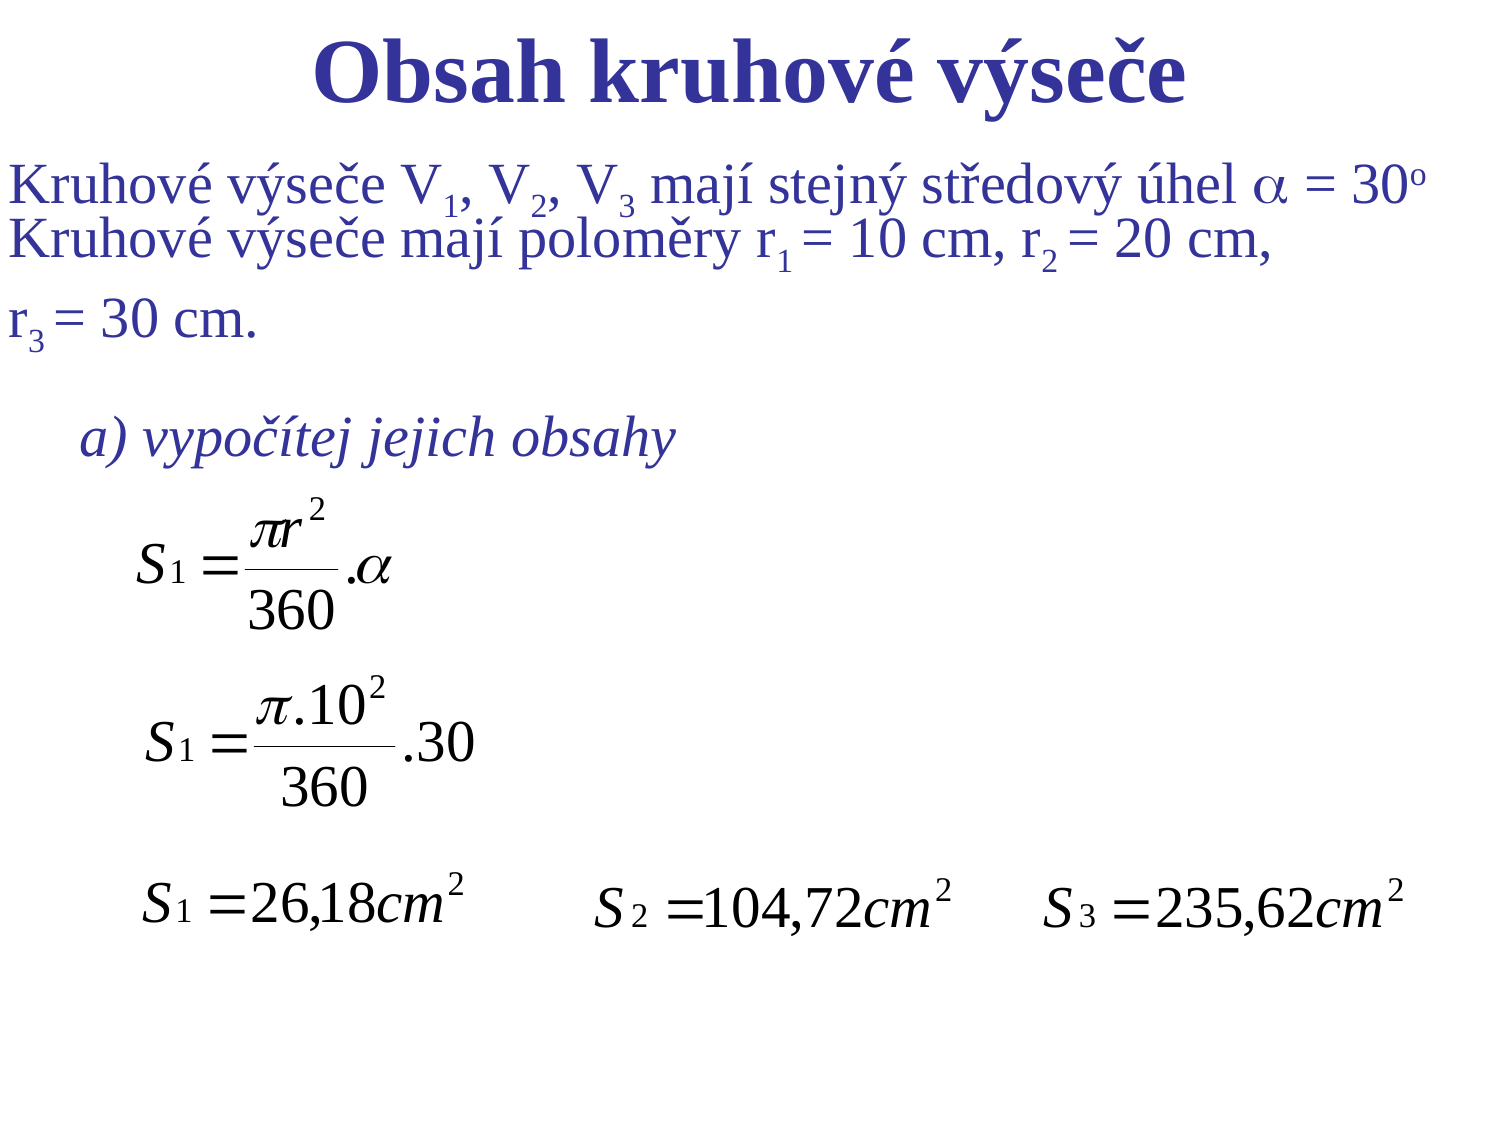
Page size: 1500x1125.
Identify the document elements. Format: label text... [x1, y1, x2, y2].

chart [135, 657, 486, 821]
text_box a) vypočítej jejich obsahy [64, 373, 786, 492]
text_box Kruhové výseče mají poloměry r1 = 10 cm, r2 = 20 cm, r3 = 30 cm. [0, 220, 1500, 339]
text_box Kruhové výseče V1, V2, V3 mají stejný středový úhel  = 30o [0, 125, 1477, 220]
chart [1033, 863, 1413, 953]
chart [133, 857, 473, 947]
chart [584, 863, 964, 953]
text_box Obsah kruhové výseče [0, 0, 1500, 160]
chart [126, 492, 408, 644]
